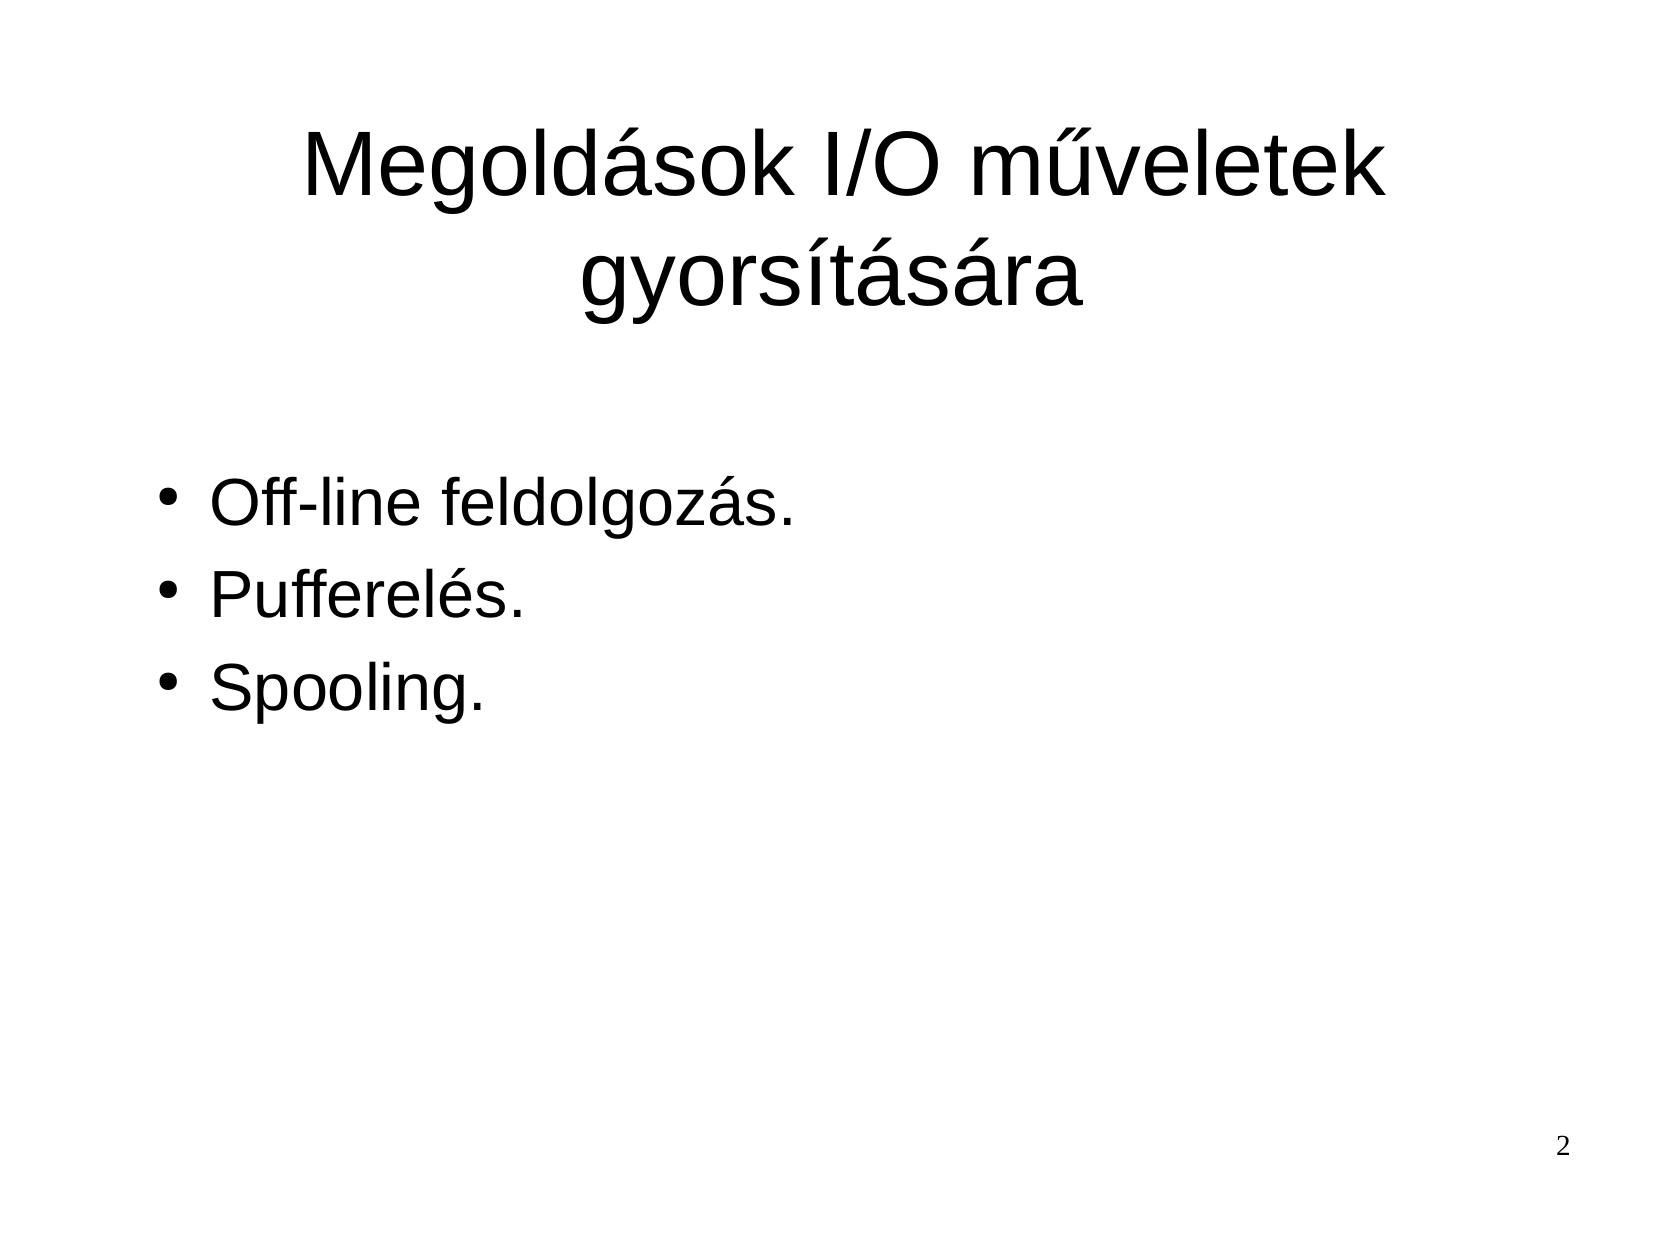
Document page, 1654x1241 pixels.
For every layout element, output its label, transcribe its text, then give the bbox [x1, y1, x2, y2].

title Megoldások I/O műveletek gyorsítására [124, 110, 1530, 317]
list Off-line feldolgozás. Pufferelés. Spooling. [124, 358, 1530, 1103]
